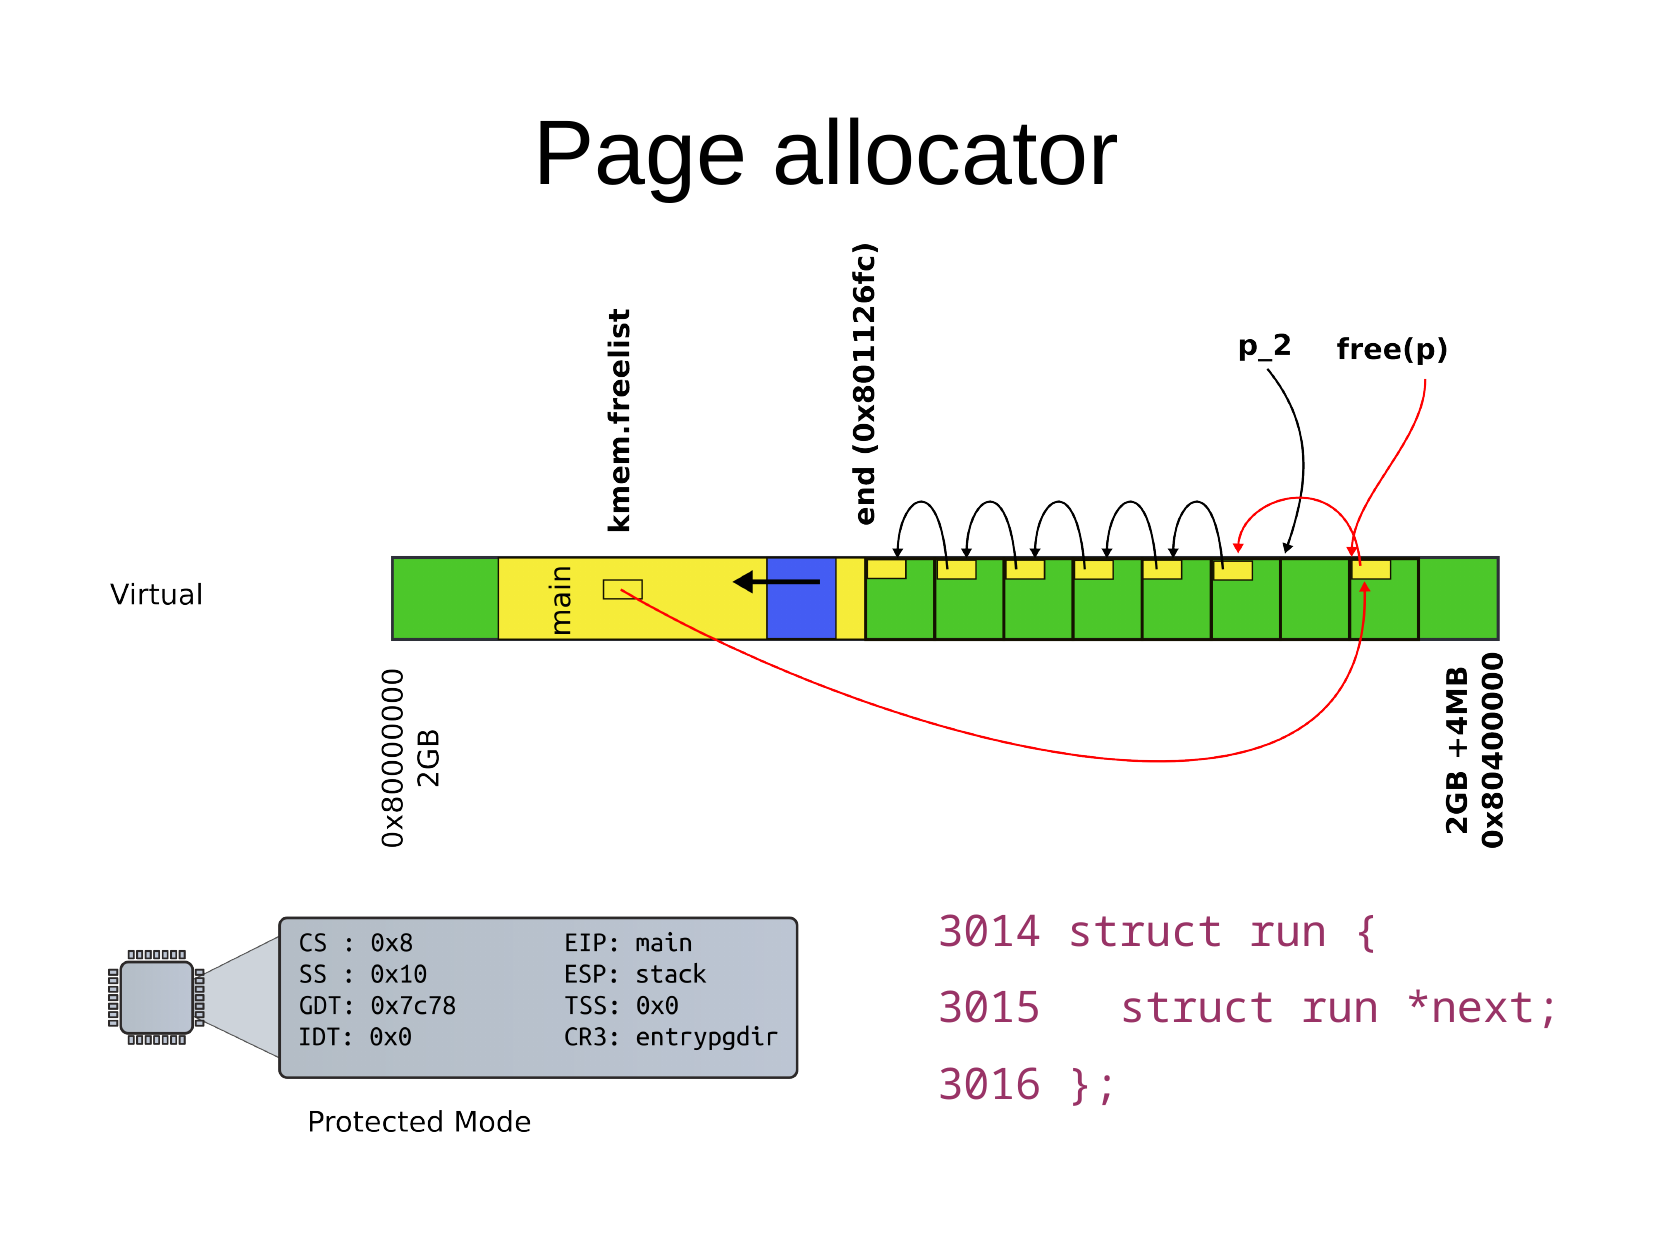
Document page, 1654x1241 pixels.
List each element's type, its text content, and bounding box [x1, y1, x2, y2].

title Page allocator [82, 49, 1571, 257]
picture [108, 244, 1503, 1132]
list 3014 struct run { 3015 struct run *next; 3016 }; [937, 900, 1571, 1163]
